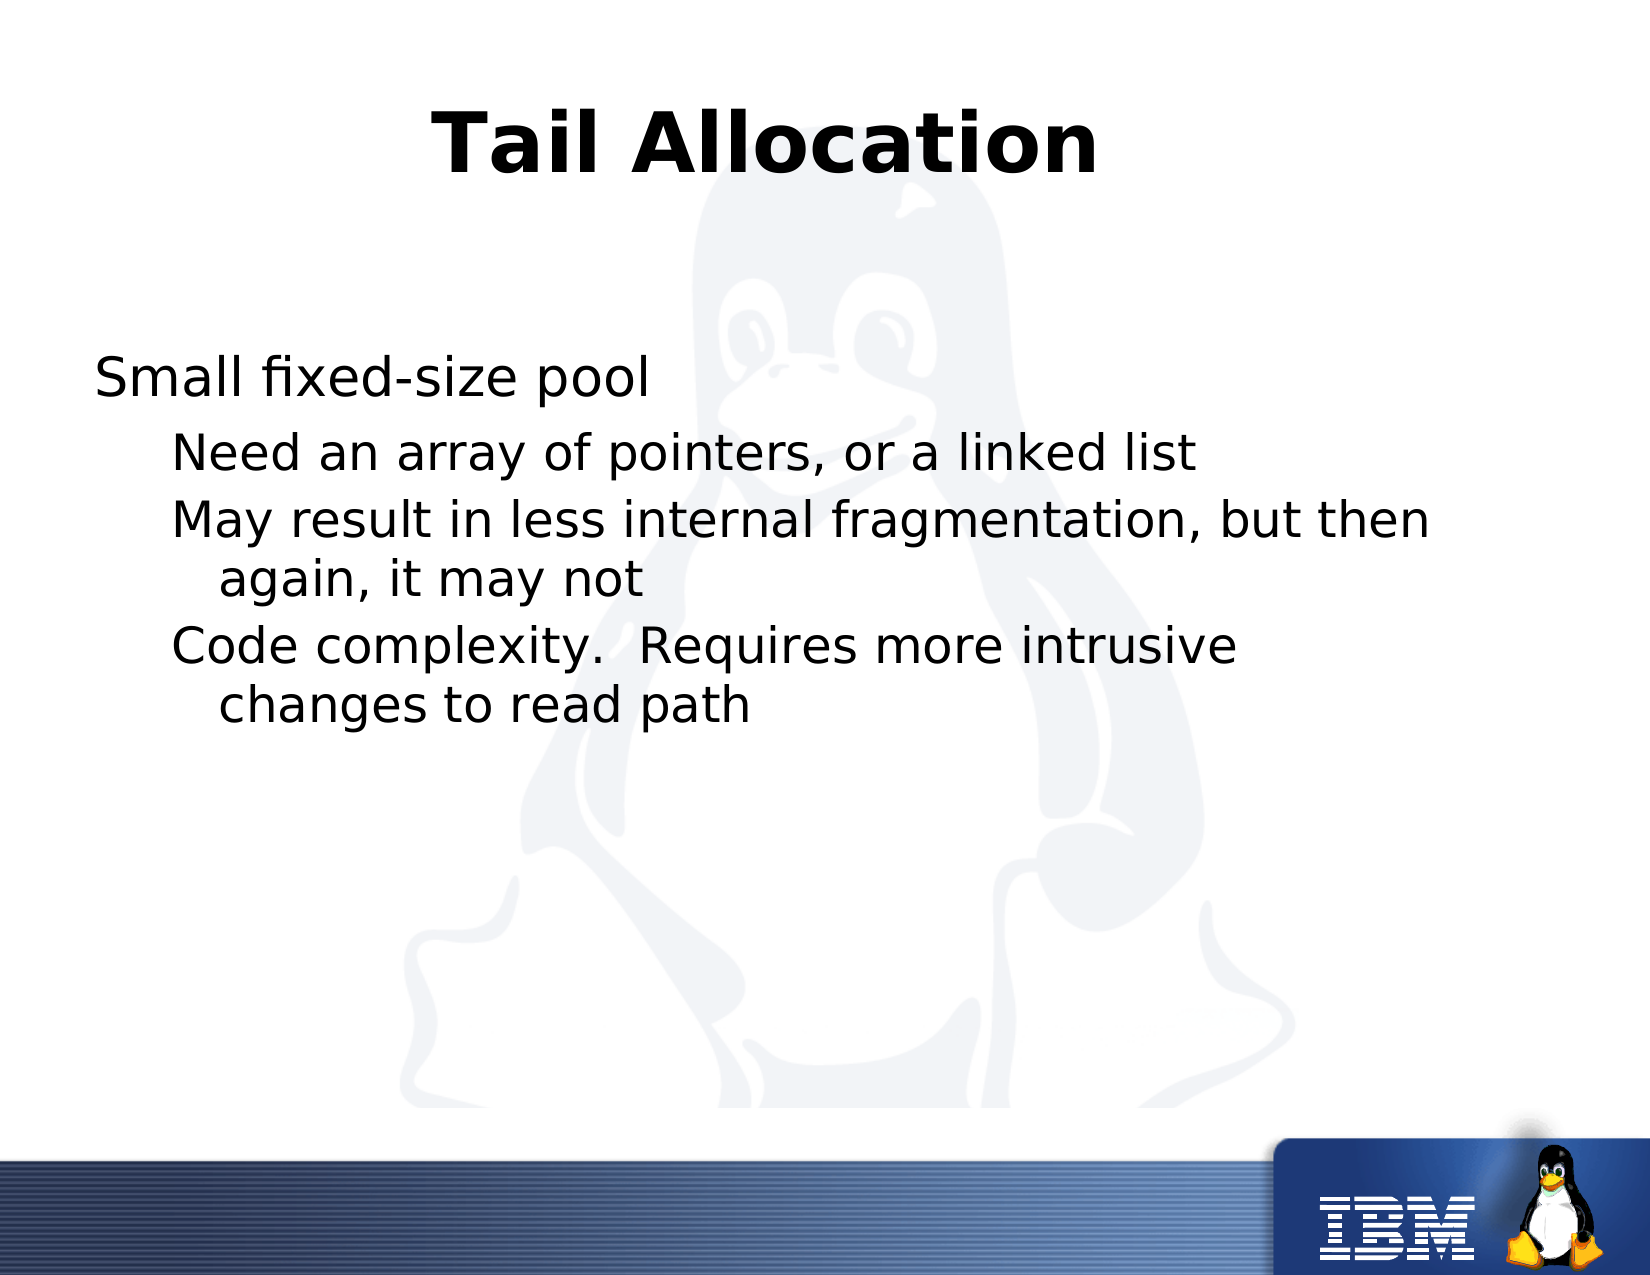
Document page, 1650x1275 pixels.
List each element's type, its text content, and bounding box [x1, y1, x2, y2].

list Small fixed-size pool Need an array of pointers, or a linked list May result in less internal fragmentation, but then again, it may not Code complexity. Requires more intrusive changes to read path [76, 346, 1457, 947]
title Tail Allocation [76, 76, 1457, 211]
